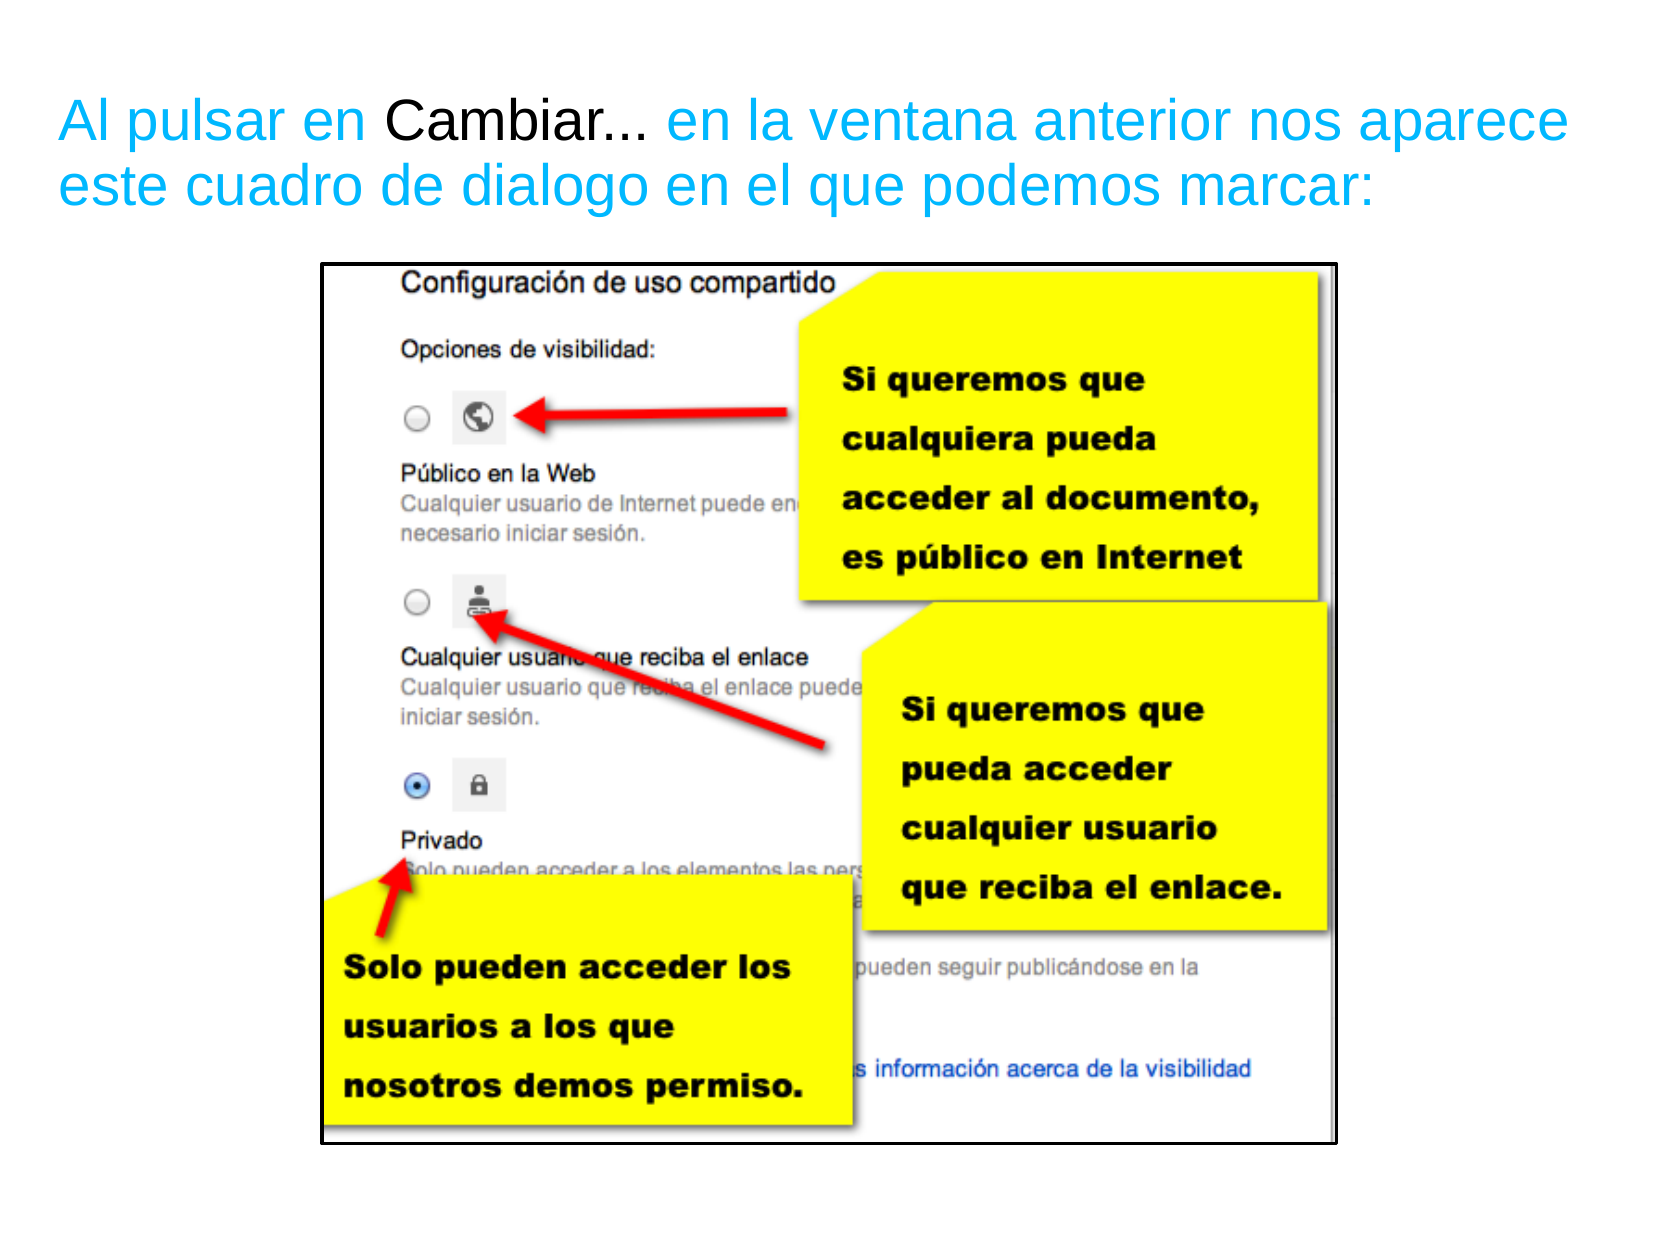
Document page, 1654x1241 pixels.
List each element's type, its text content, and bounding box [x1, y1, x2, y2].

picture [323, 265, 1335, 1142]
title Al pulsar en Cambiar... en la ventana anterior nos aparece este cuadro de dialogo en el que podemos marcar: [59, 49, 1571, 257]
